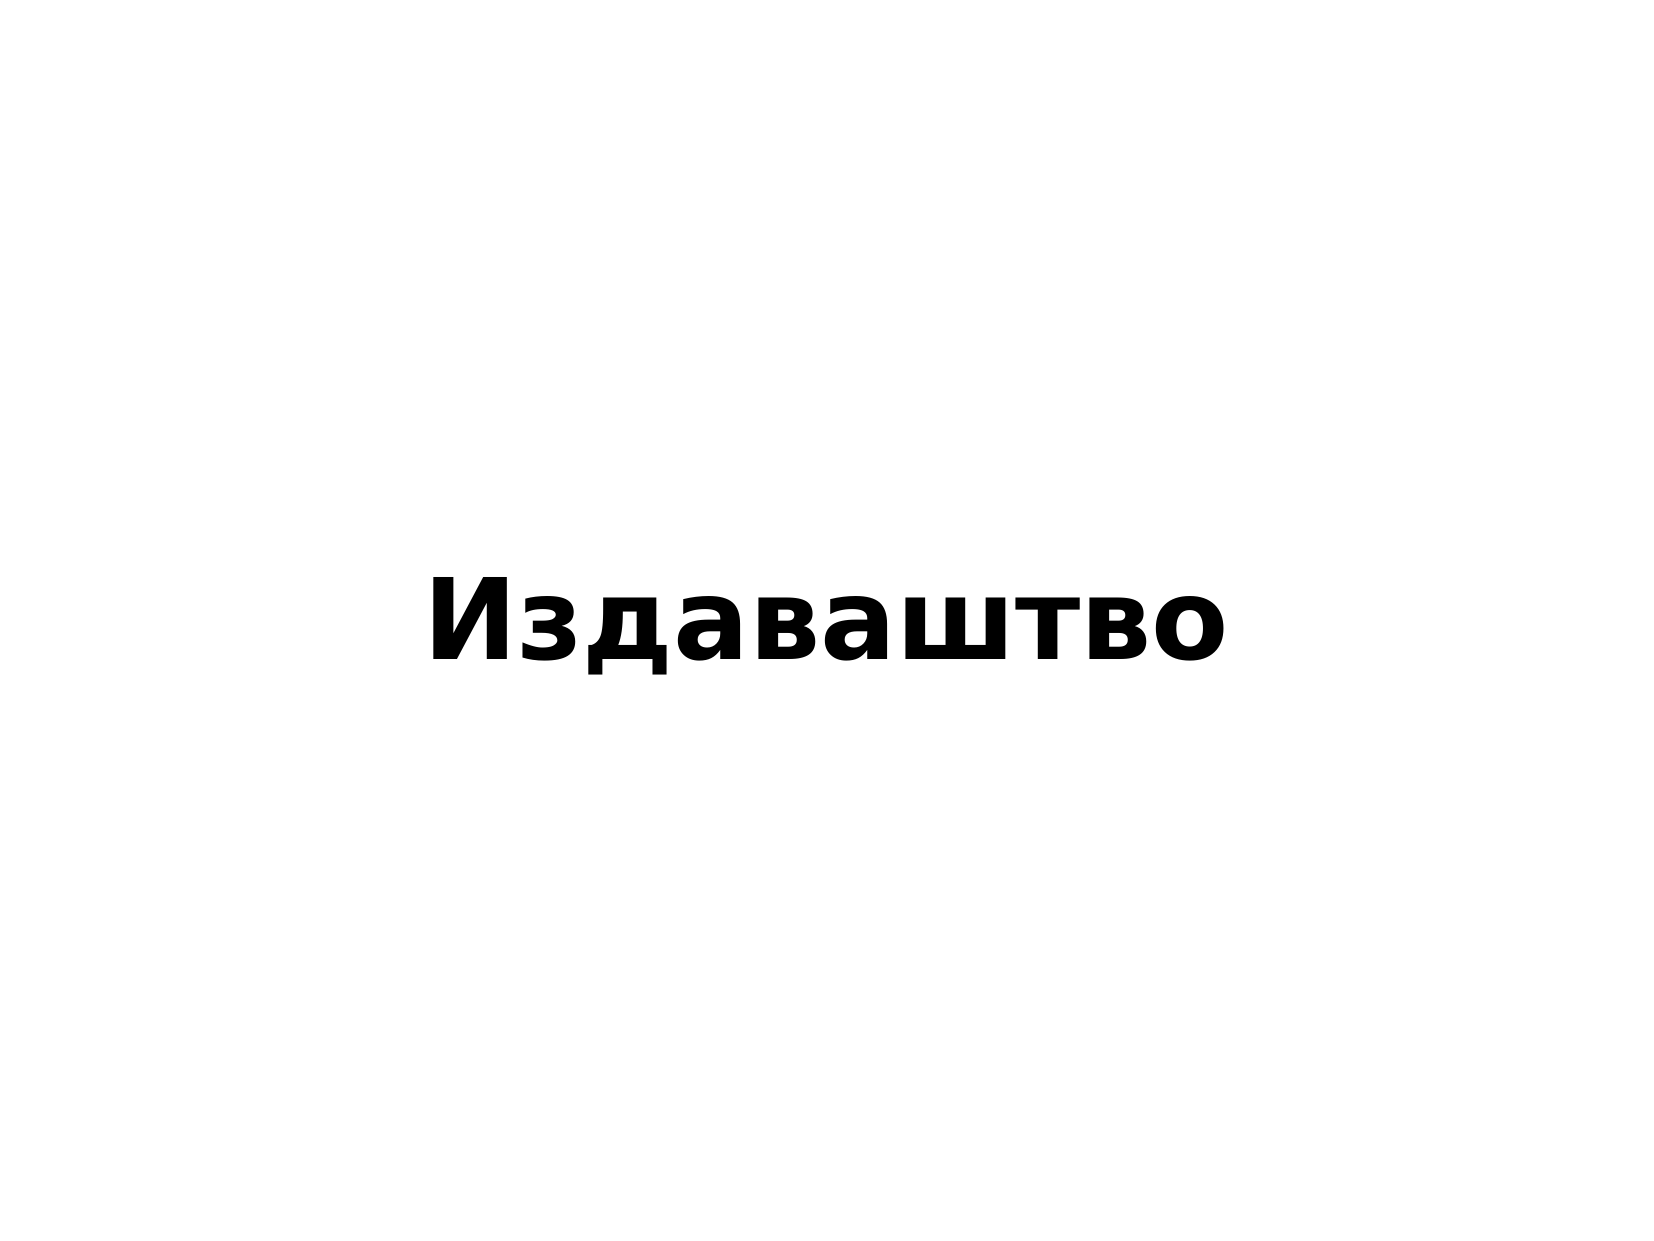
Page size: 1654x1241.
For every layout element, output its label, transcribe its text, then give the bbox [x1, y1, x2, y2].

subtitle Издаваштво [0, 0, 1654, 1241]
